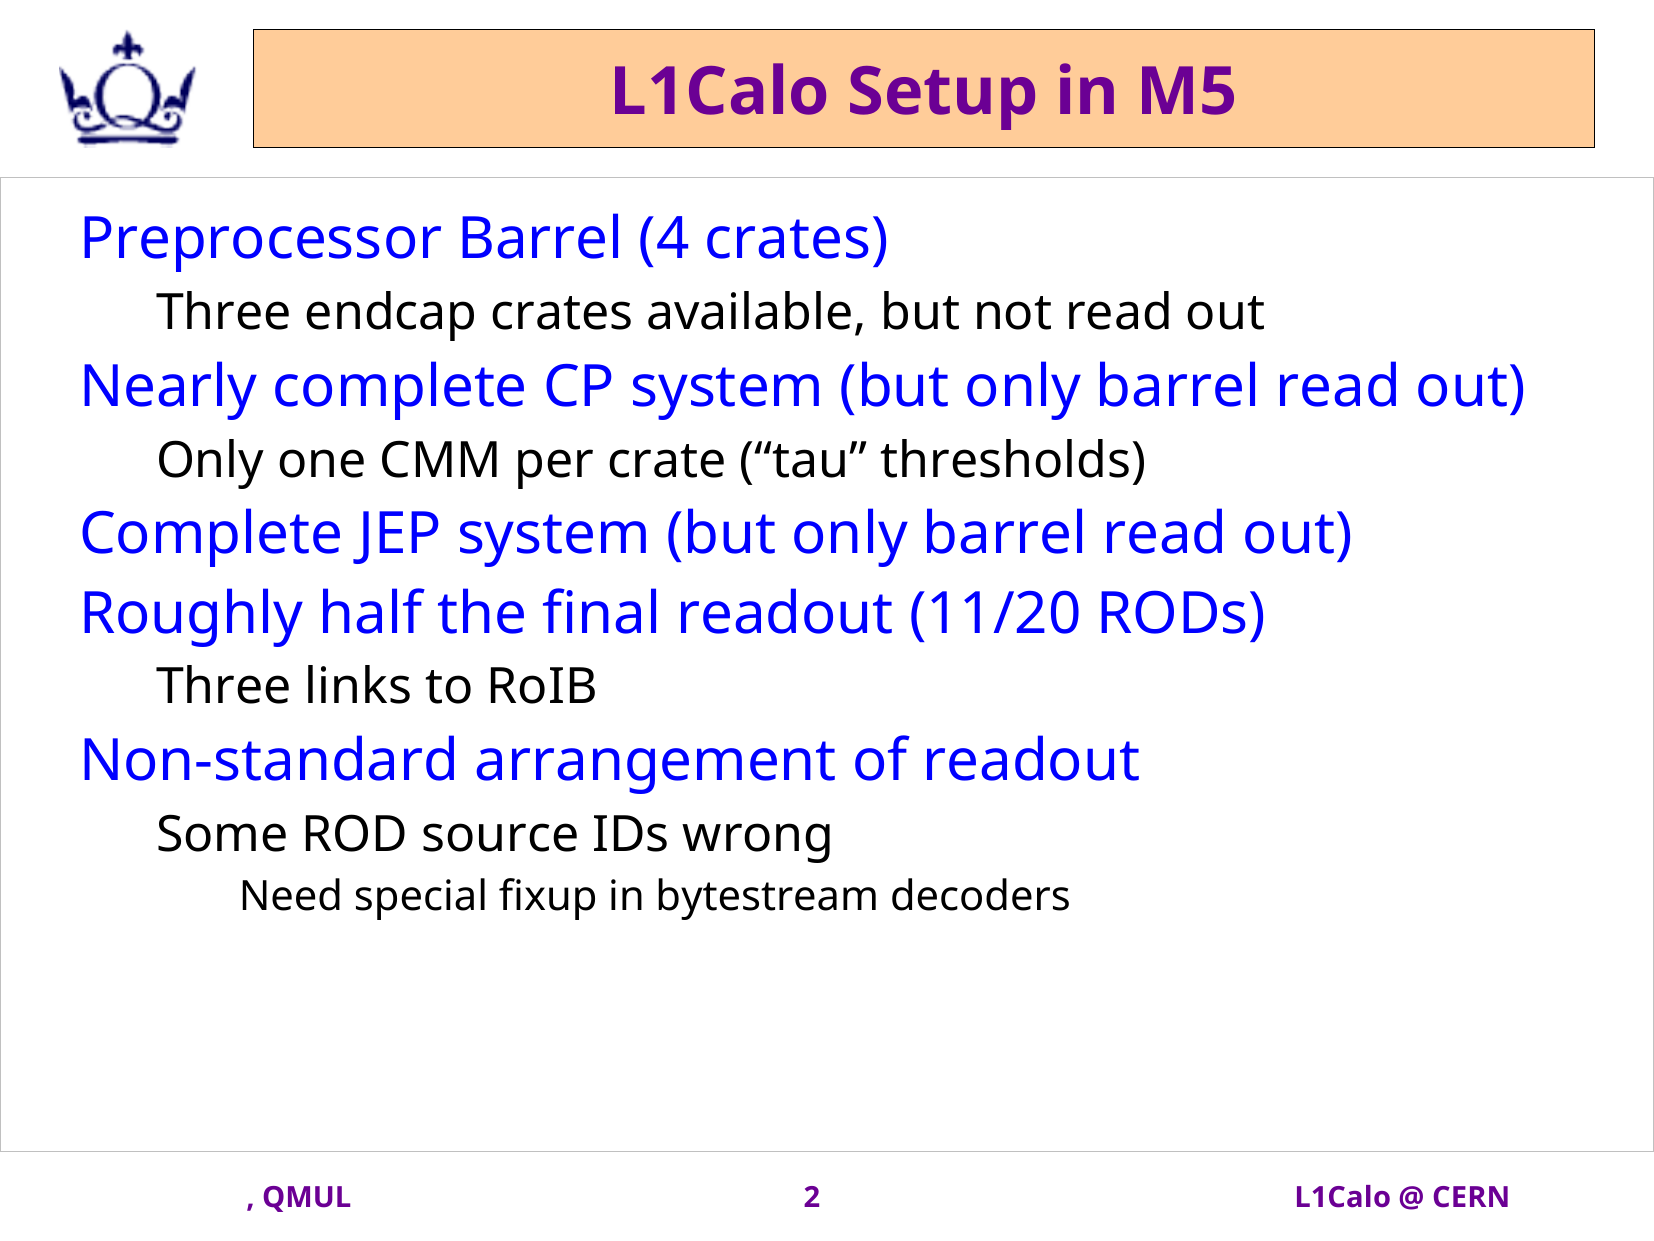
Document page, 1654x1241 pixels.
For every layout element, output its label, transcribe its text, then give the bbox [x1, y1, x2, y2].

title L1Calo Setup in M5 [253, 29, 1595, 148]
list Preprocessor Barrel (4 crates) Three endcap crates available, but not read out Nearly complete CP system (but only barrel read out) Only one CMM per crate (“tau” thresholds) Complete JEP system (but only barrel read out) Roughly half the final readout (11/20 RODs) Three links to RoIB Non-standard arrangement of readout Some ROD source IDs wrong Need special fixup in bytestream decoders [61, 196, 1605, 1117]
picture [59, 29, 200, 148]
